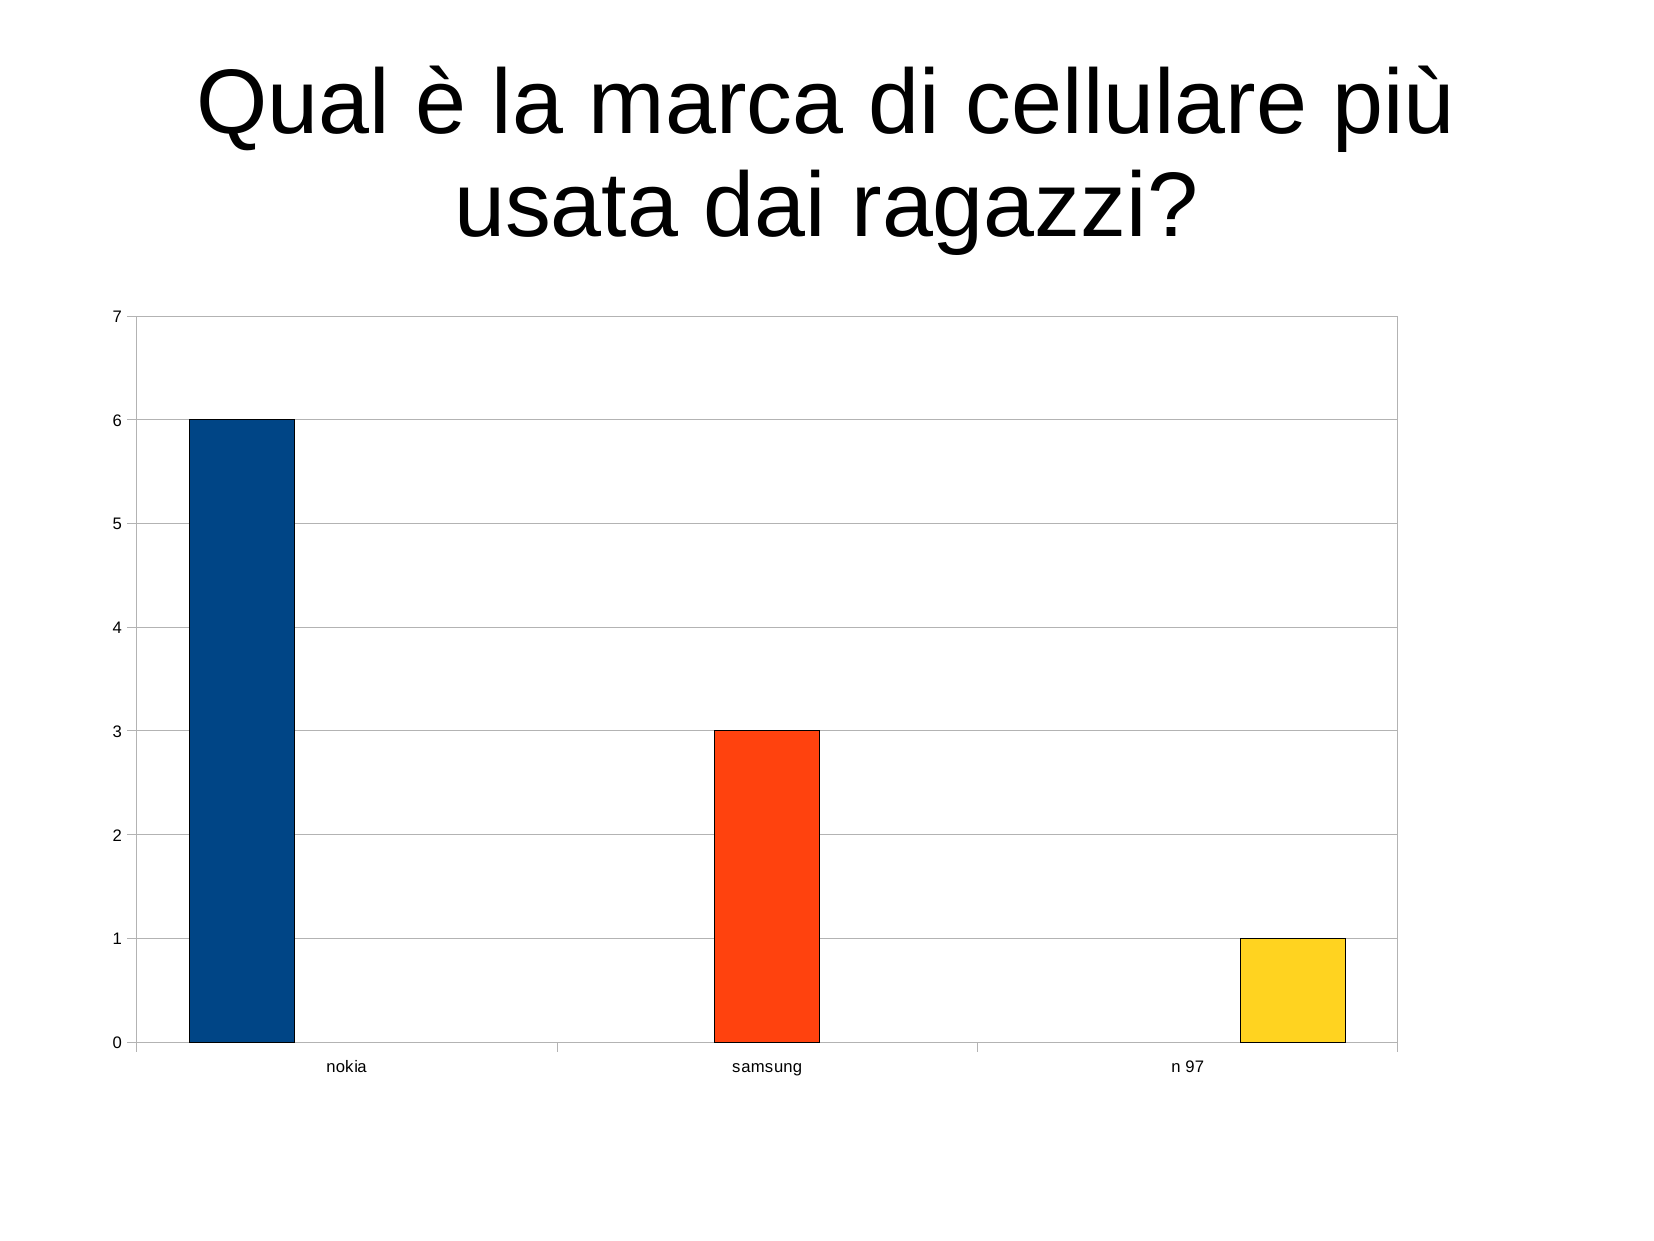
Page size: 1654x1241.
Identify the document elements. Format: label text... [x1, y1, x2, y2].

picture [845, 290, 1572, 1109]
chart [82, 290, 845, 1109]
title Qual è la marca di cellulare più usata dai ragazzi? [82, 49, 1571, 257]
